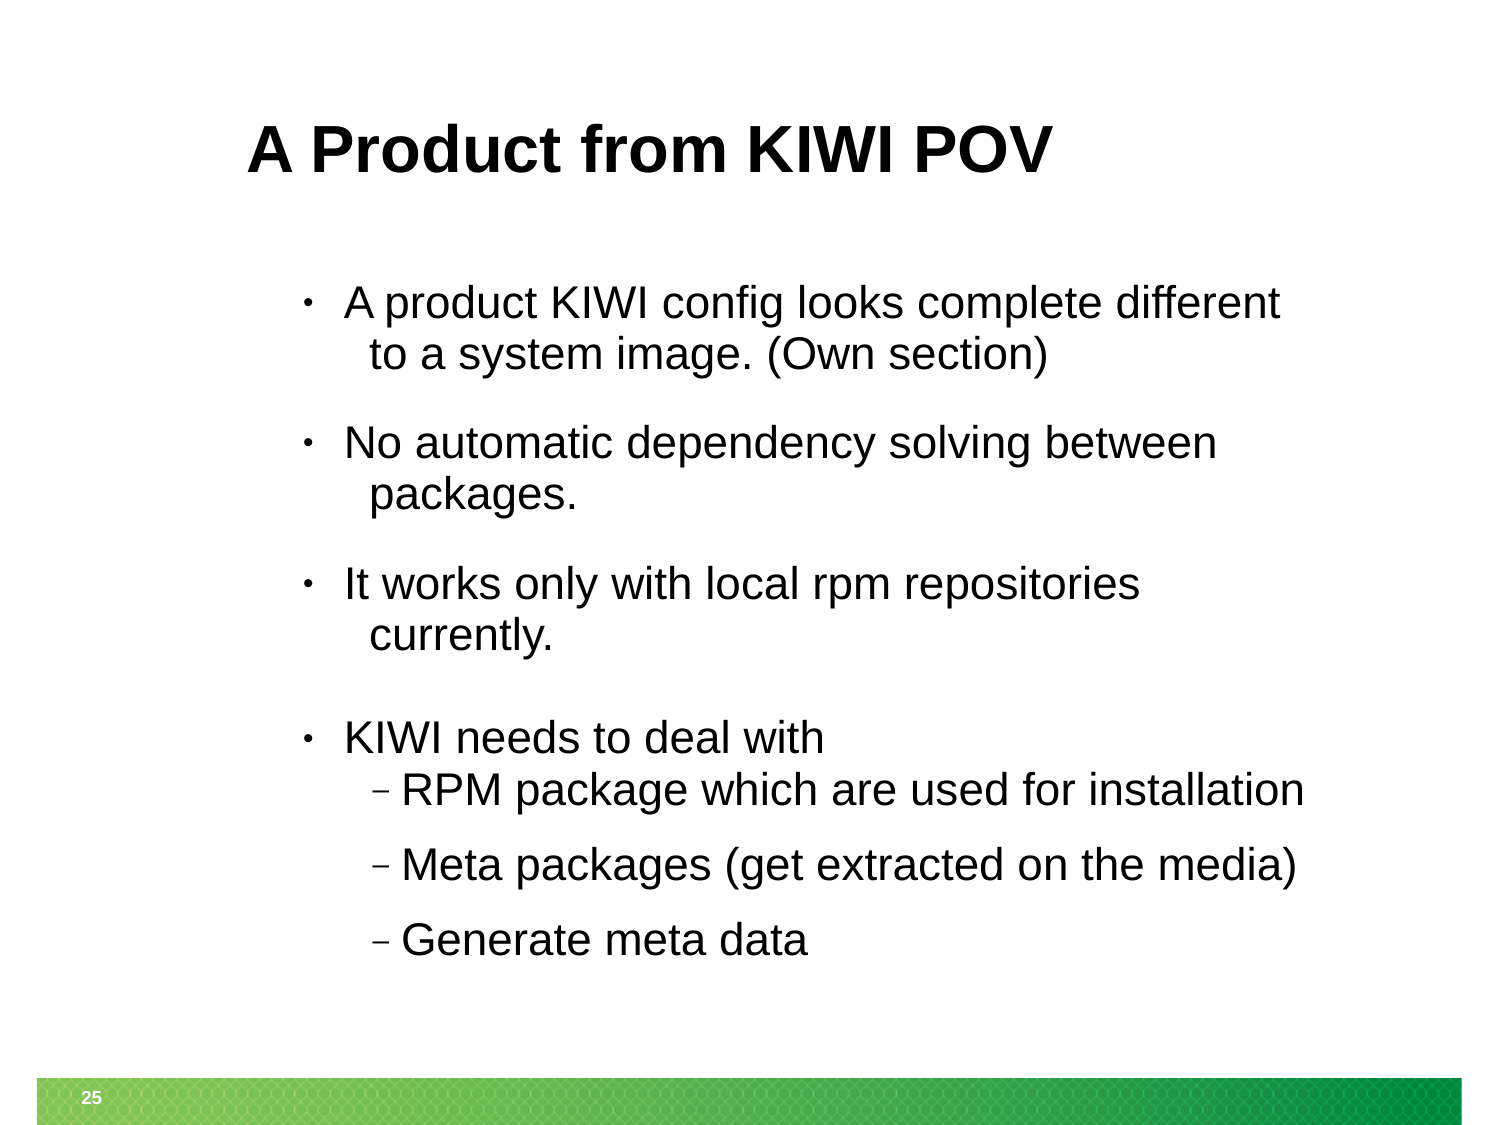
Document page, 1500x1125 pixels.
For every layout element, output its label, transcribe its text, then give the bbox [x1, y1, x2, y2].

title A Product from KIWI POV [246, 60, 1409, 239]
list A product KIWI config looks complete different to a system image. (Own section) No automatic dependency solving between packages. It works only with local rpm repositories currently. KIWI needs to deal with RPM package which are used for installation Meta packages (get extracted on the media) Generate meta data [245, 269, 1409, 997]
picture [36, 1078, 1462, 1125]
